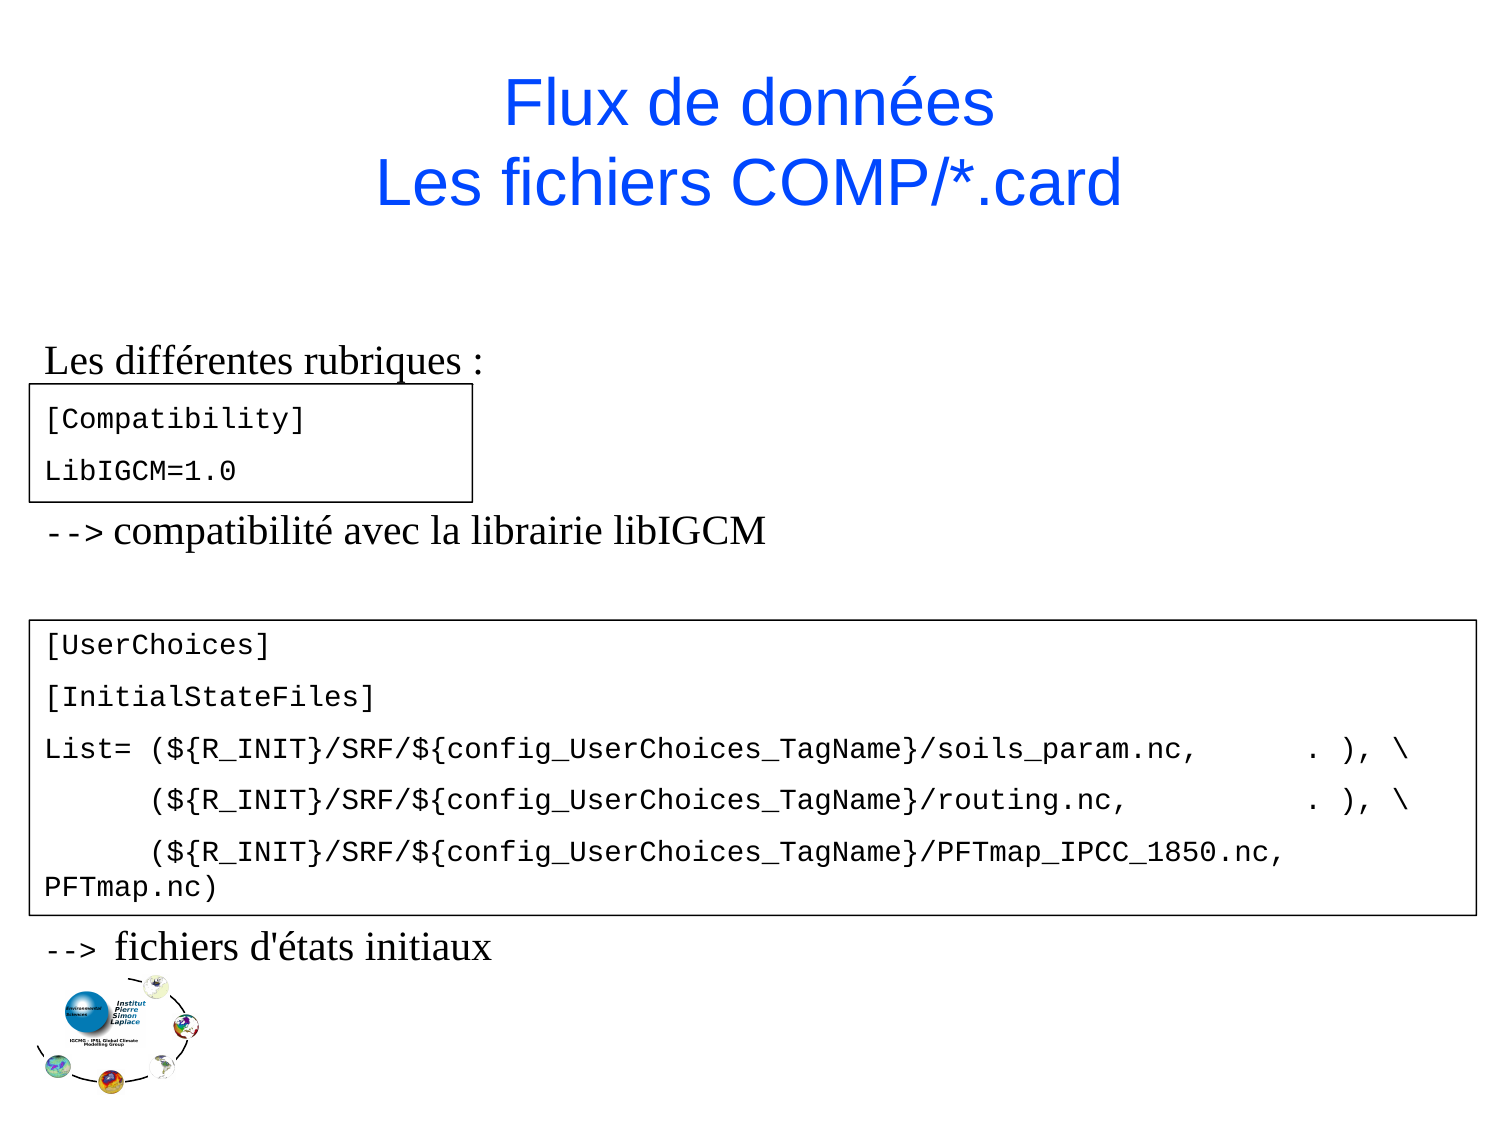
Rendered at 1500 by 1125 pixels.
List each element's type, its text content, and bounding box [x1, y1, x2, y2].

picture [65, 1036, 146, 1048]
title Flux de données Les fichiers COMP/*.card [75, 44, 1425, 233]
text_box Les différentes rubriques : [Compatibility] LibIGCM=1.0 --> compatibilité avec la librairie libIGCM [UserChoices] [InitialStateFiles] List= (${R_INIT}/SRF/${config_UserChoices_TagName}/soils_param.nc, . ), \ (${R_INIT}/SRF/${config_UserChoices_TagName}/routing.nc, . ), \ (${R_INIT}/SRF/${config_UserChoices_TagName}/PFTmap_IPCC_1850.nc, PFTmap.nc) --> fichiers d'états initiaux [29, 324, 1477, 619]
picture [148, 1054, 176, 1080]
text_box Les différentes rubriques : [Compatibility] LibIGCM=1.0 --> compatibilité avec la librairie libIGCM [UserChoices] [InitialStateFiles] List= (${R_INIT}/SRF/${config_UserChoices_TagName}/soils_param.nc, . ), \ (${R_INIT}/SRF/${config_UserChoices_TagName}/routing.nc, . ), \ (${R_INIT}/SRF/${config_UserChoices_TagName}/PFTmap_IPCC_1850.nc, PFTmap.nc) --> fichiers d'états initiaux [31, 621, 1475, 914]
picture [172, 1036, 200, 1040]
text_box Les différentes rubriques : [Compatibility] LibIGCM=1.0 --> compatibilité avec la librairie libIGCM [UserChoices] [InitialStateFiles] List= (${R_INIT}/SRF/${config_UserChoices_TagName}/soils_param.nc, . ), \ (${R_INIT}/SRF/${config_UserChoices_TagName}/routing.nc, . ), \ (${R_INIT}/SRF/${config_UserChoices_TagName}/PFTmap_IPCC_1850.nc, PFTmap.nc) --> fichiers d'états initiaux [31, 385, 471, 501]
text_box Les différentes rubriques : [Compatibility] LibIGCM=1.0 --> compatibilité avec la librairie libIGCM [UserChoices] [InitialStateFiles] List= (${R_INIT}/SRF/${config_UserChoices_TagName}/soils_param.nc, . ), \ (${R_INIT}/SRF/${config_UserChoices_TagName}/routing.nc, . ), \ (${R_INIT}/SRF/${config_UserChoices_TagName}/PFTmap_IPCC_1850.nc, PFTmap.nc) --> fichiers d'états initiaux [29, 917, 1477, 1036]
picture [44, 1054, 72, 1079]
picture [97, 1069, 125, 1095]
